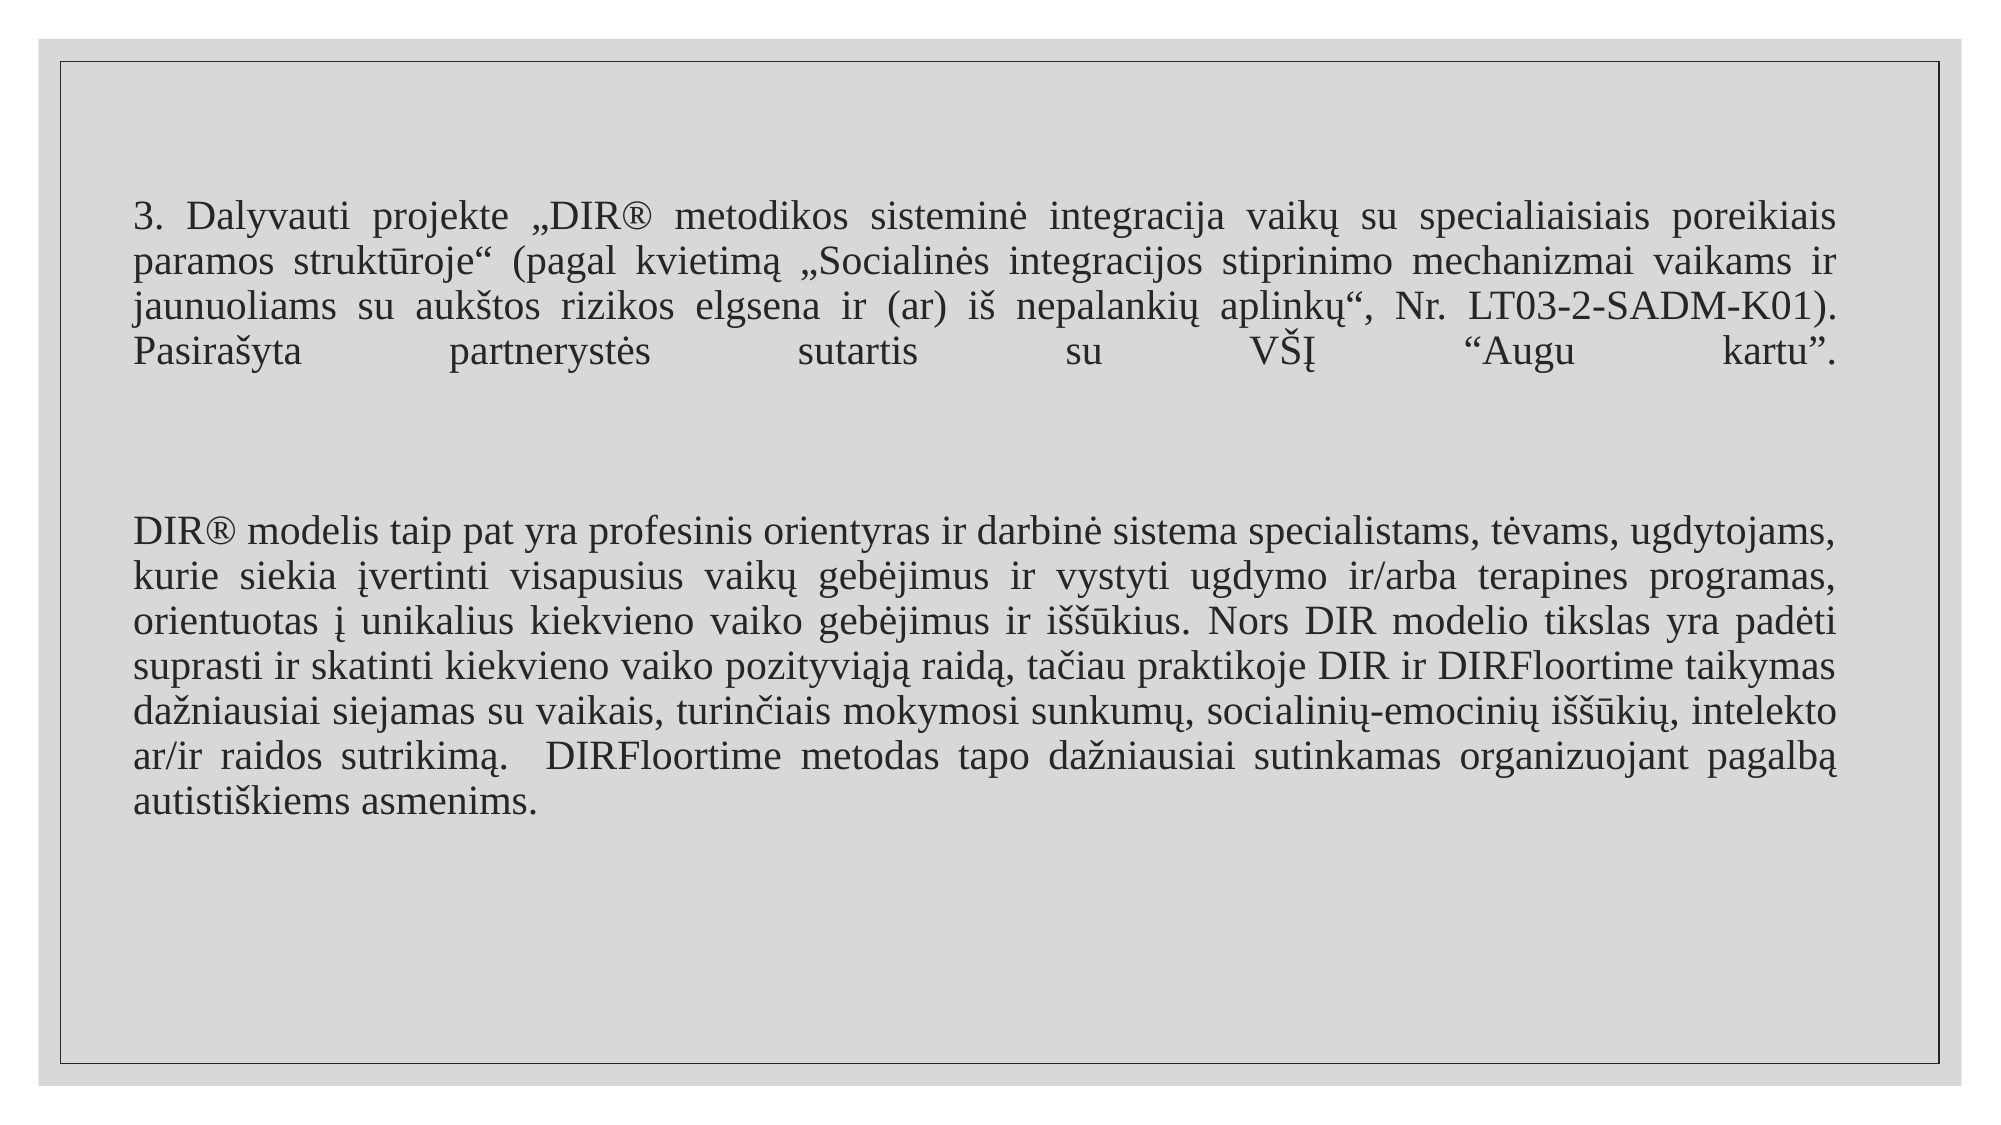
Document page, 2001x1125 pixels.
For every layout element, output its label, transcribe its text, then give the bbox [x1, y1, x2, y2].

title 3. Dalyvauti projekte „DIR® metodikos sisteminė integracija vaikų su specialiaisiais poreikiais paramos struktūroje“ (pagal kvietimą „Socialinės integracijos stiprinimo mechanizmai vaikams ir jaunuoliams su aukštos rizikos elgsena ir (ar) iš nepalankių aplinkų“, Nr. LT03-2-SADM-K01). Pasirašyta partnerystės sutartis su VŠĮ “Augu kartu”. DIR® modelis taip pat yra profesinis orientyras ir darbinė sistema specialistams, tėvams, ugdytojams, kurie siekia įvertinti visapusius vaikų gebėjimus ir vystyti ugdymo ir/arba terapines programas, orientuotas į unikalius kiekvieno vaiko gebėjimus ir iššūkius. Nors DIR modelio tikslas yra padėti suprasti ir skatinti kiekvieno vaiko pozityviąją raidą, tačiau praktikoje DIR ir DIRFloortime taikymas dažniausiai siejamas su vaikais, turinčiais mokymosi sunkumų, socialinių-emocinių iššūkių, intelekto ar/ir raidos sutrikimą. DIRFloortime metodas tapo dažniausiai sutinkamas organizuojant pagalbą autistiškiems asmenims. [118, 122, 1853, 896]
